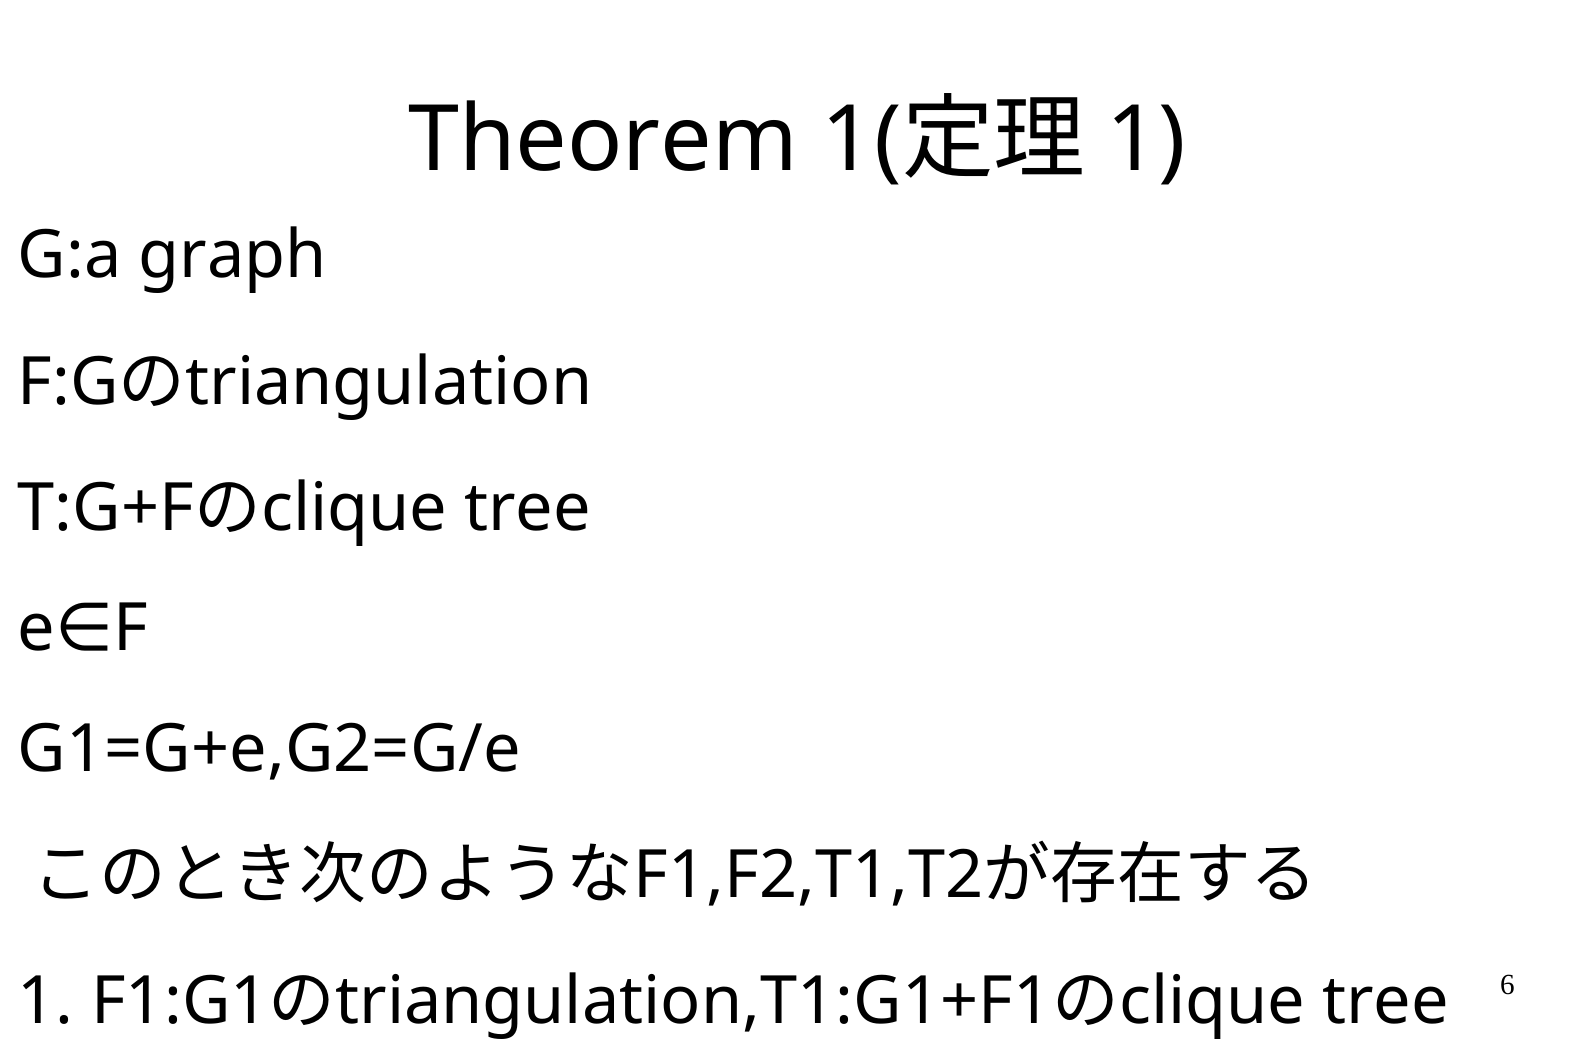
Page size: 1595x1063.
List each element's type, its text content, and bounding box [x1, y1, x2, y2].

title Theorem 1(定理 1) [79, 42, 1515, 206]
list G:a graph F:Gのtriangulation T:G+Fのclique tree e∈F G1=G+e,G2=G/e このとき次のようなF1,F2,T1,T2が存在する 1. F1:G1のtriangulation,T1:G1+F1のclique tree 2. F2:G2のtriangulation,T2:G2+F2のclique tree [0, 206, 1595, 1004]
